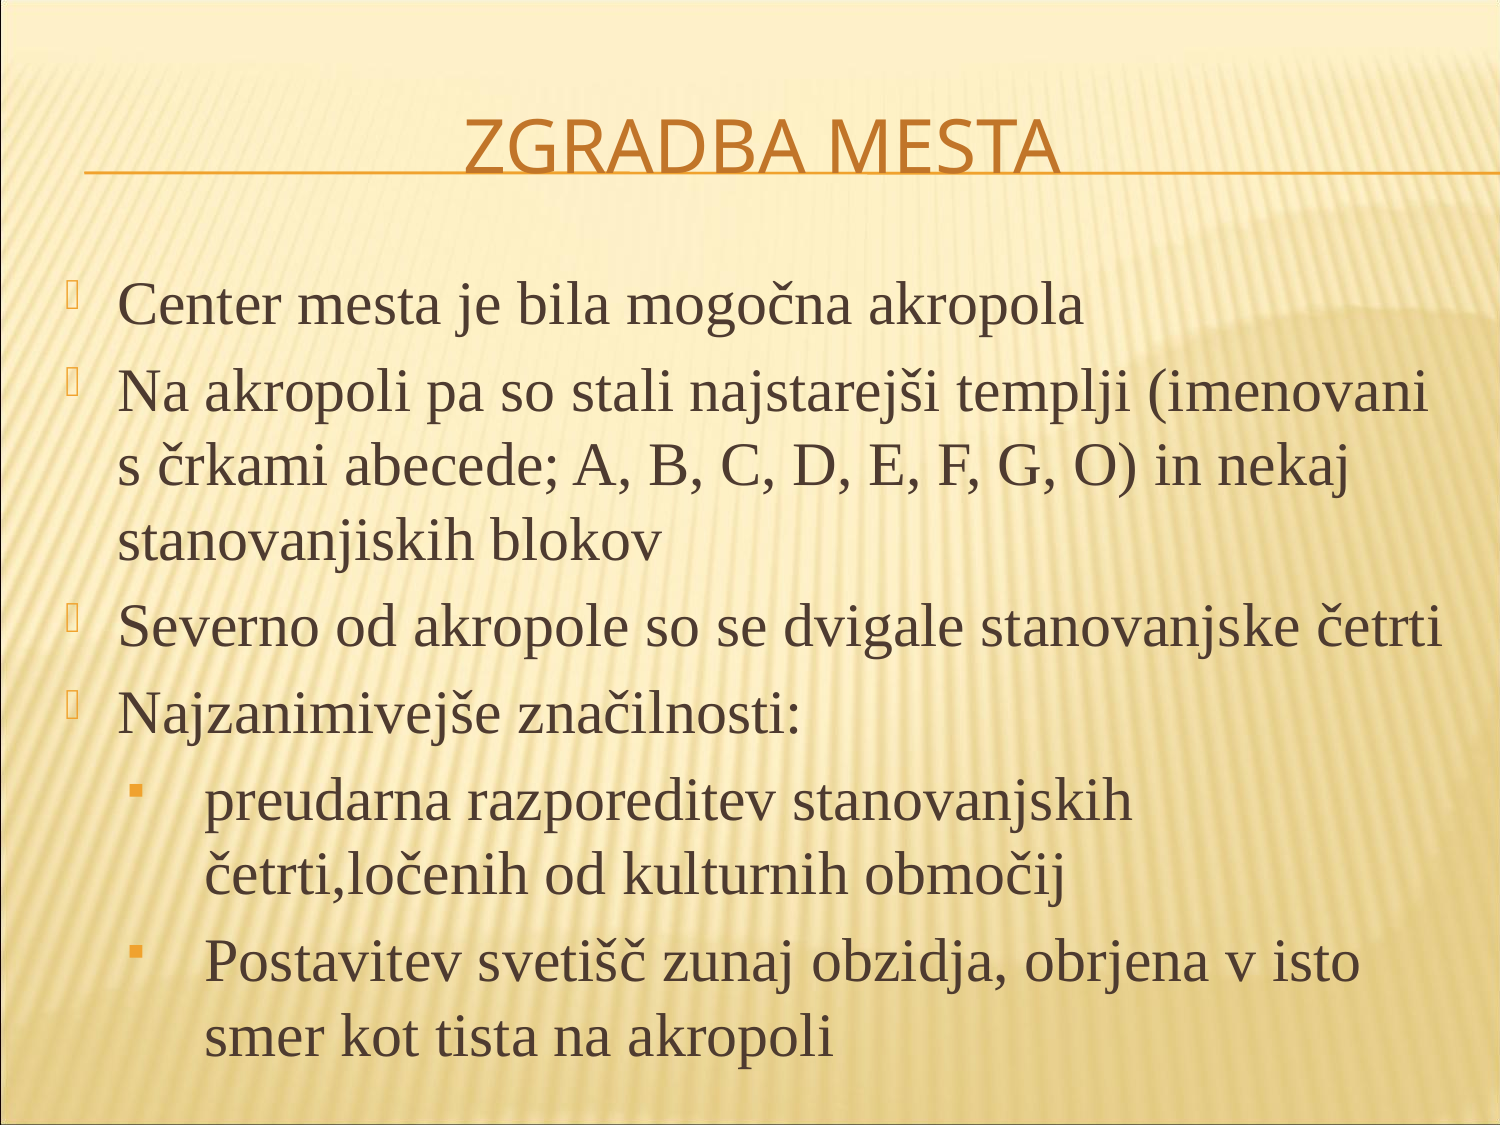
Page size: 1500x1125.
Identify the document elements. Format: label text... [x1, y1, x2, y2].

title ZGRADBA MESTA [50, 75, 1475, 213]
picture [0, 0, 1500, 1125]
list Center mesta je bila mogočna akropola Na akropoli pa so stali najstarejši templji (imenovani s črkami abecede; A, B, C, D, E, F, G, O) in nekaj stanovanjiskih blokov Severno od akropole so se dvigale stanovanjske četrti Najzanimivejše značilnosti: preudarna razporeditev stanovanjskih četrti,ločenih od kulturnih območij Postavitev svetišč zunaj obzidja, obrjena v isto smer kot tista na akropoli [50, 254, 1475, 1102]
